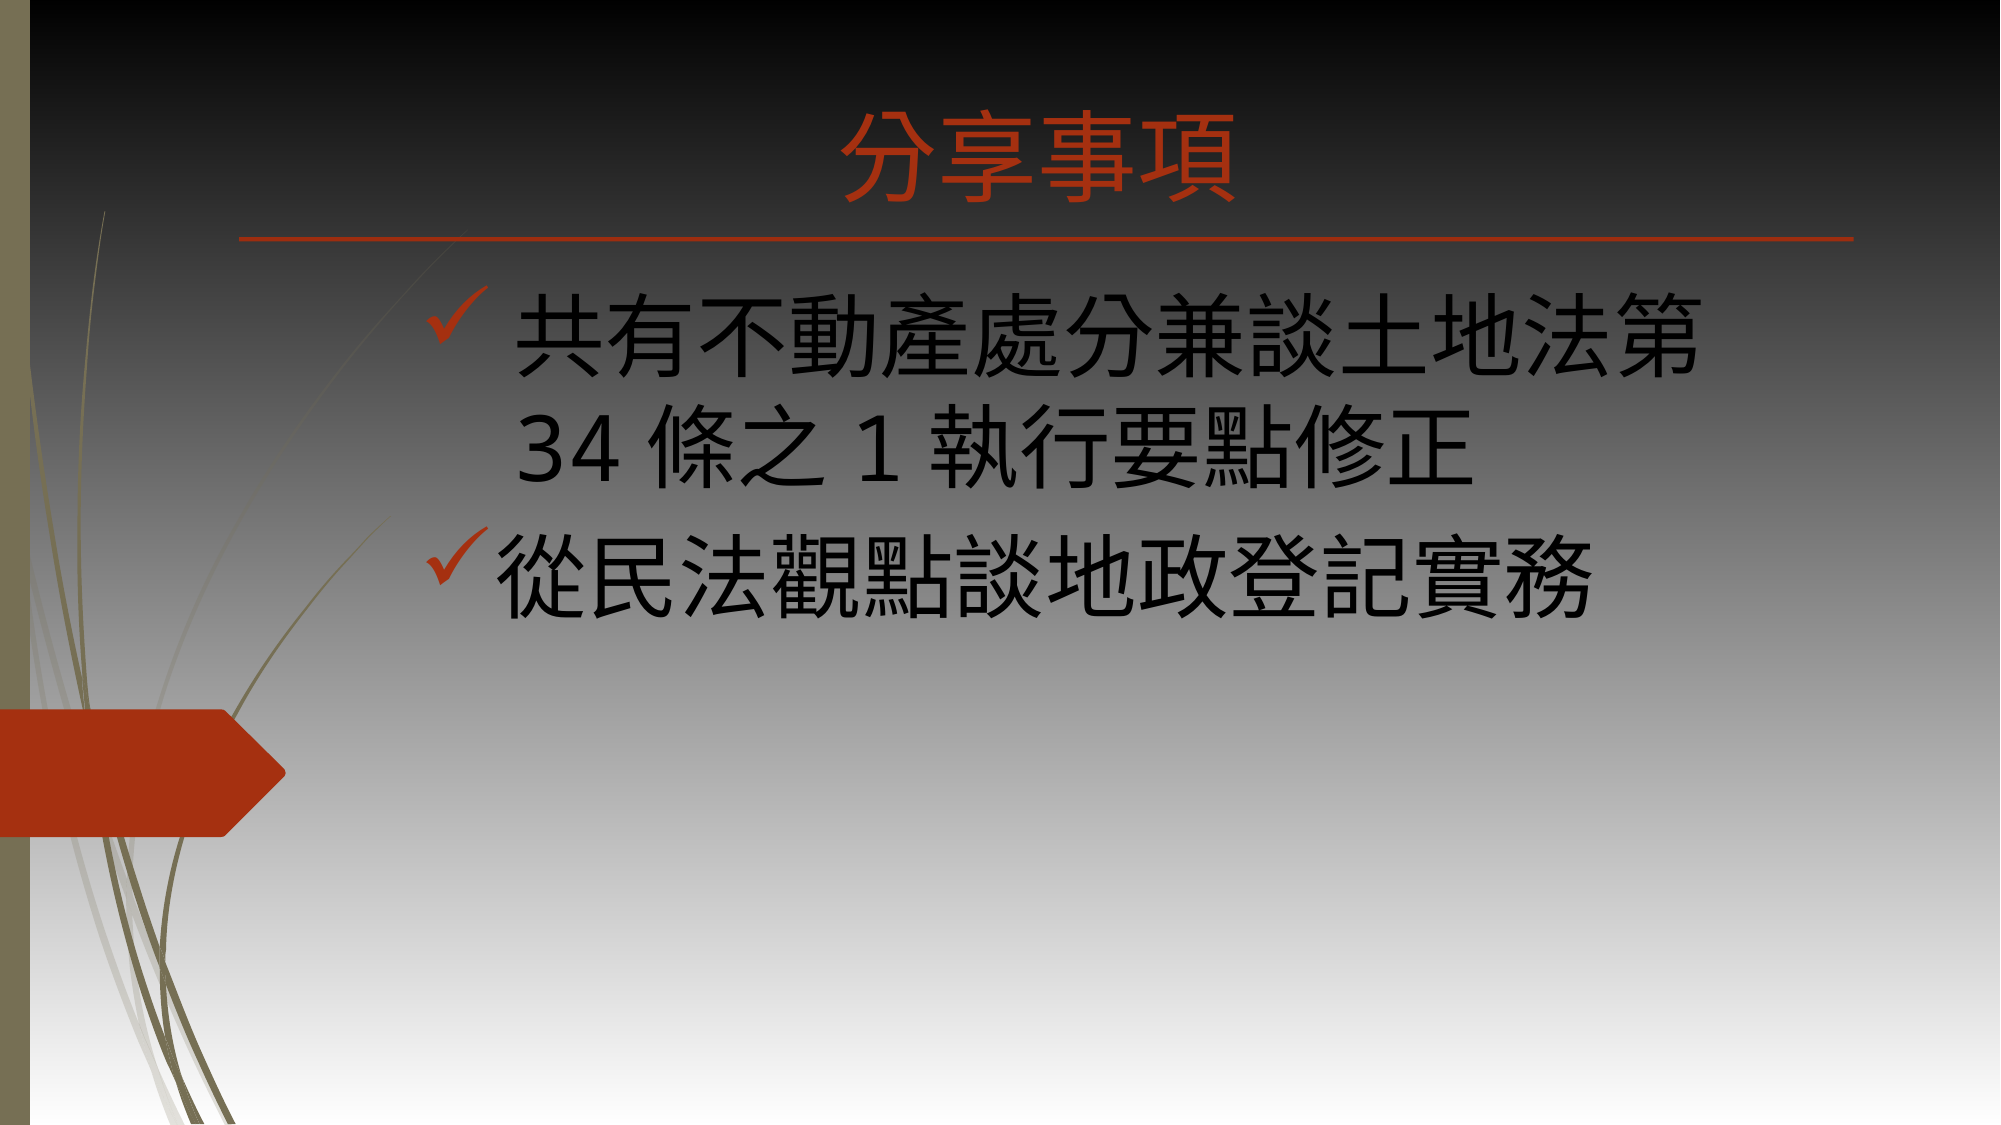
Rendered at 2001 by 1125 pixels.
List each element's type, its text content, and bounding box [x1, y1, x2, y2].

text_box 分享事項 [195, 86, 1880, 250]
text_box 共有不動產處分兼談土地法第34條之1執行要點修正 從民法觀點談地政登記實務 [404, 271, 1848, 983]
